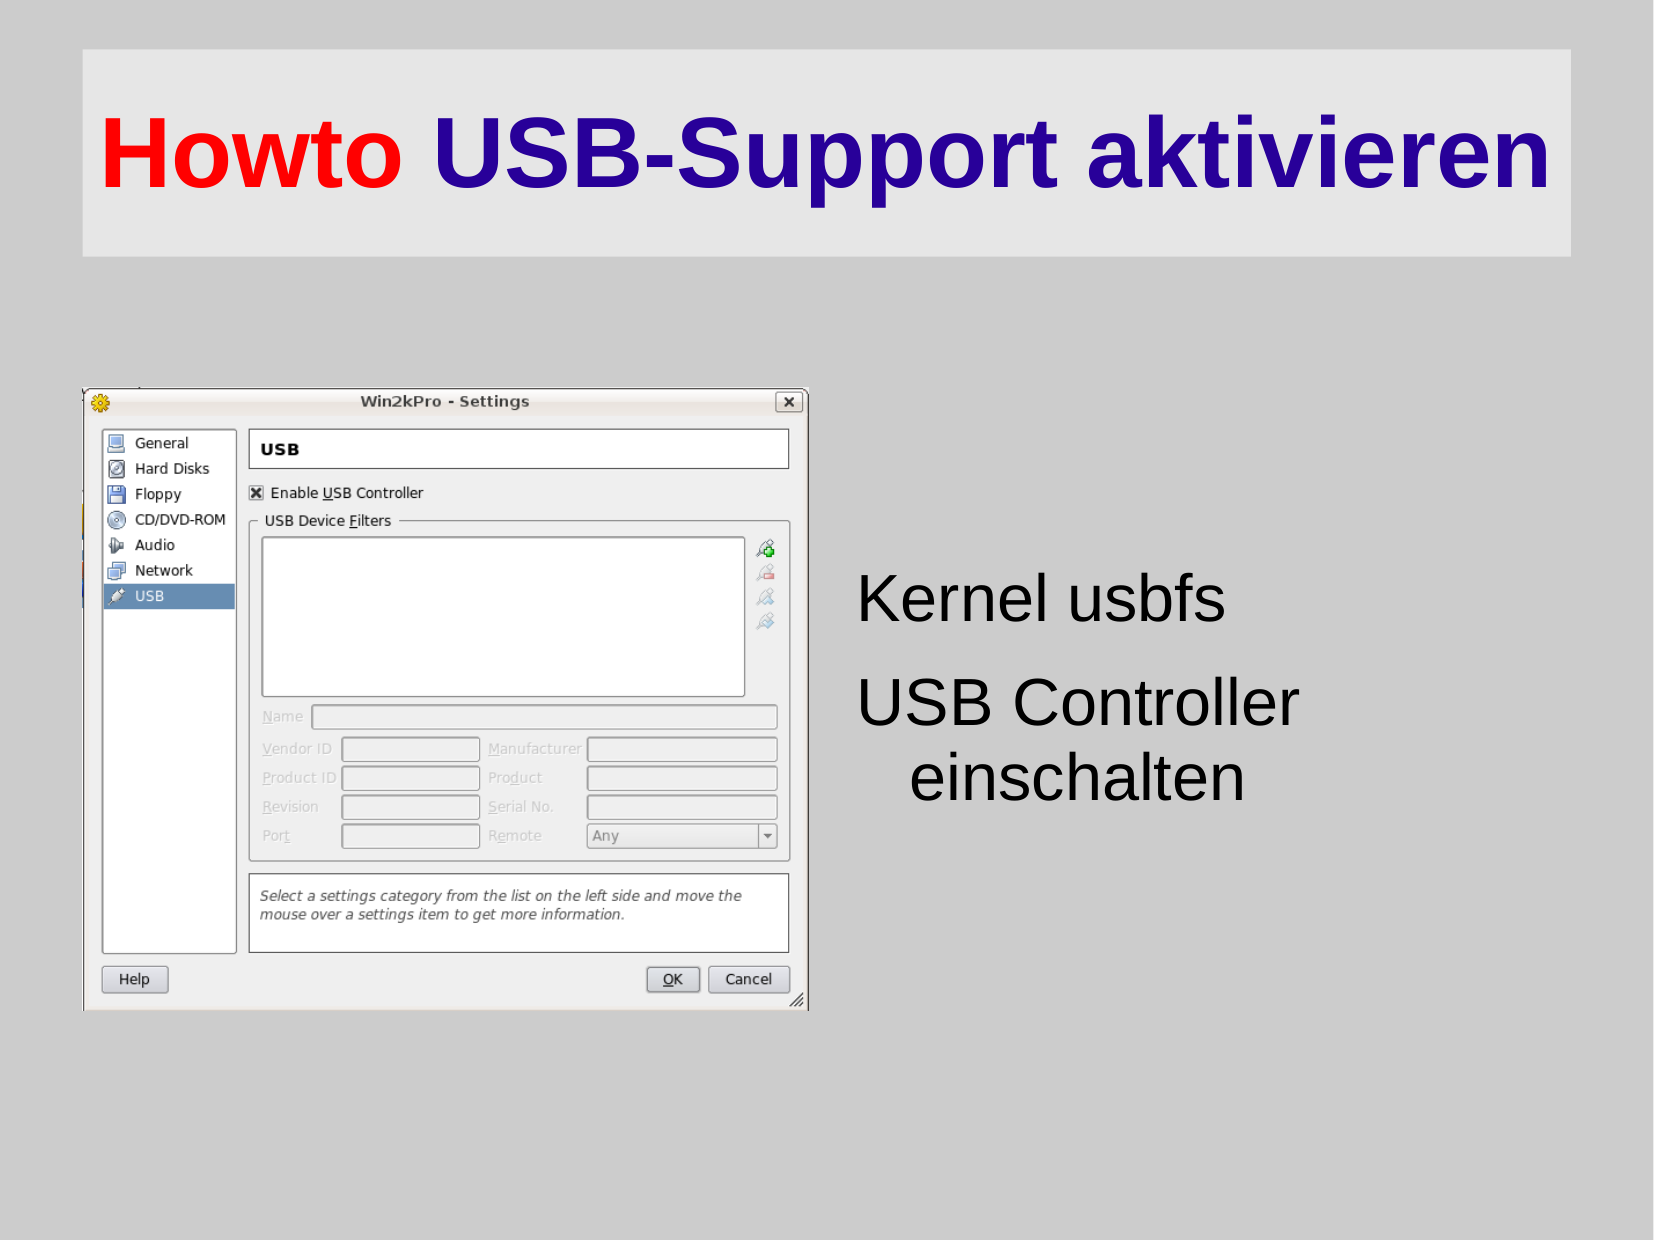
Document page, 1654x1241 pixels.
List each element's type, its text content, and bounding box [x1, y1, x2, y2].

list Kernel usbfs USB Controller einschalten [838, 561, 1565, 840]
picture [82, 387, 809, 1011]
title Howto USB-Support aktivieren [82, 49, 1571, 257]
